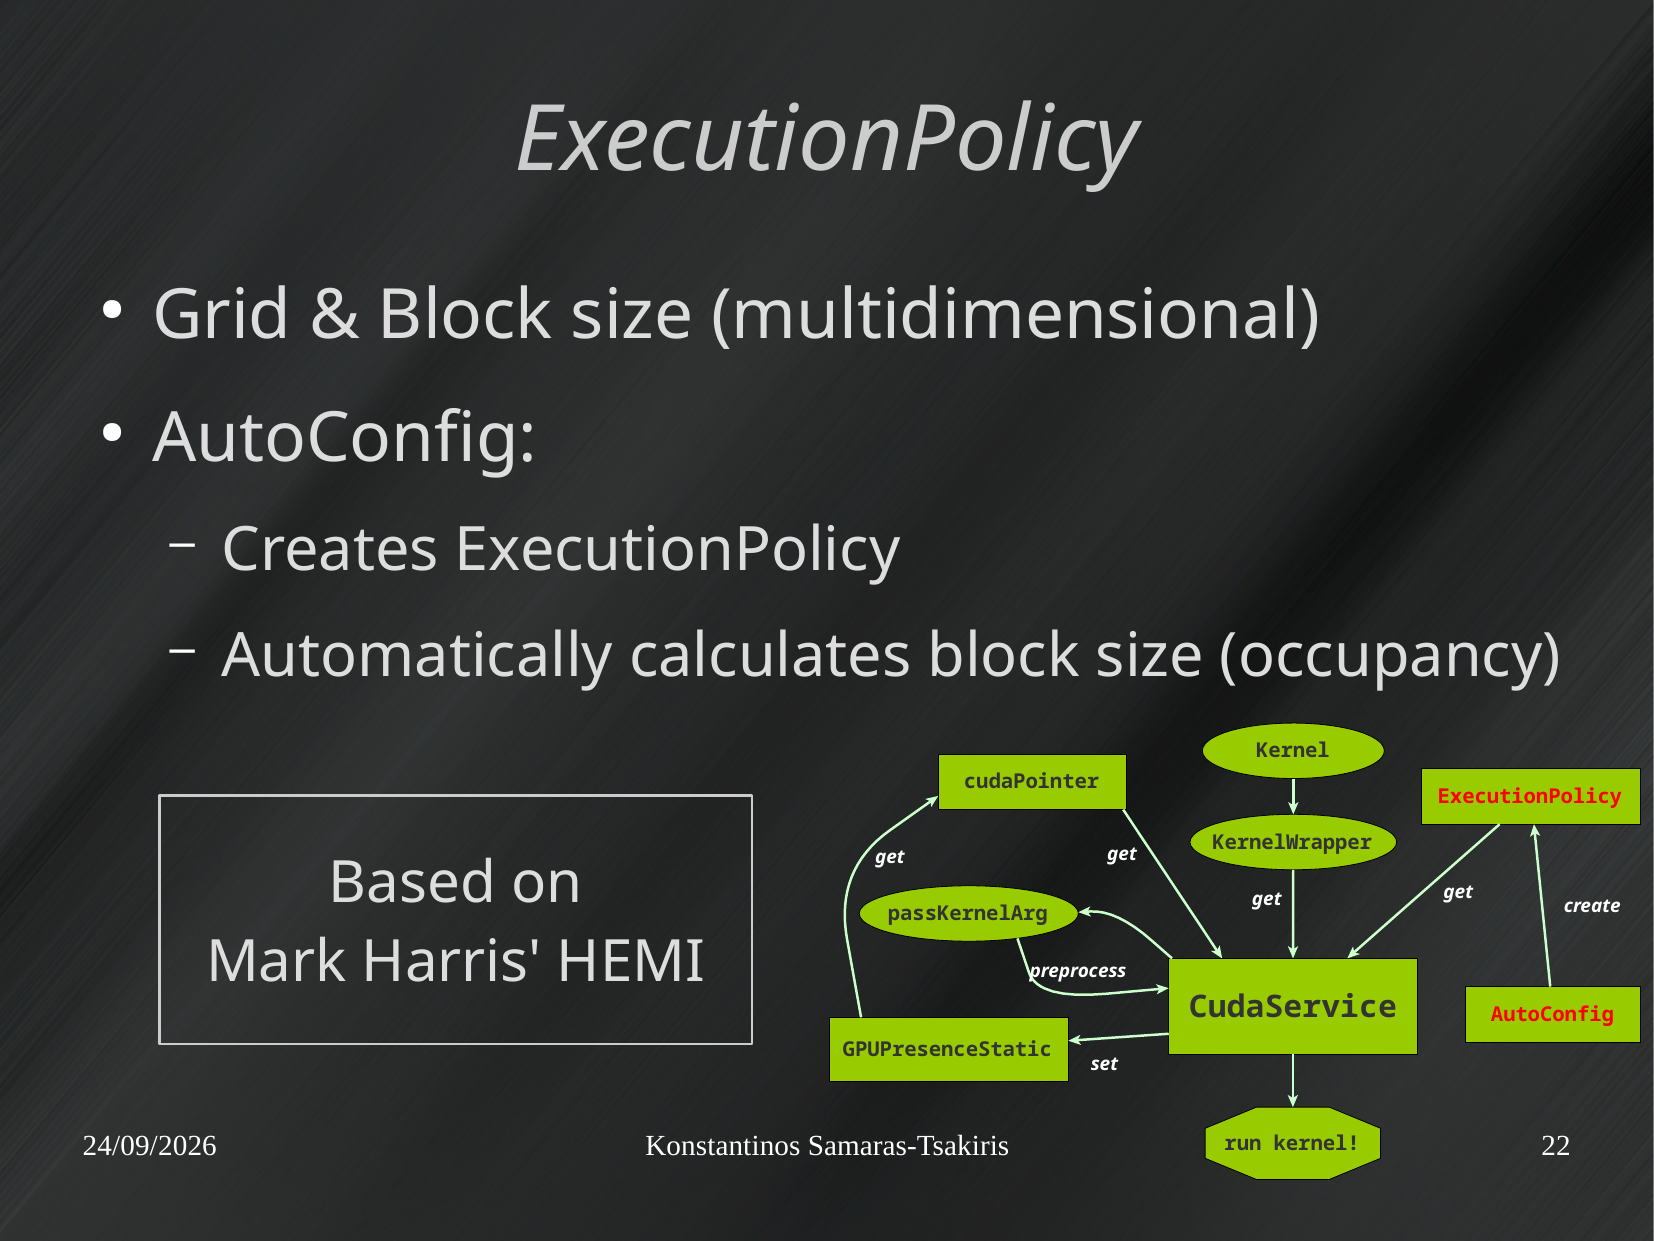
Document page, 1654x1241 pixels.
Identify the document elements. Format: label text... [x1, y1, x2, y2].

title ExecutionPolicy [82, 31, 1571, 239]
list Grid & Block size (multidimensional) AutoConfig: Creates ExecutionPolicy Automatically calculates block size (occupancy) [82, 264, 1571, 711]
picture [0, 0, 1654, 1241]
list Based on Mark Harris' HEMI [159, 795, 752, 1044]
